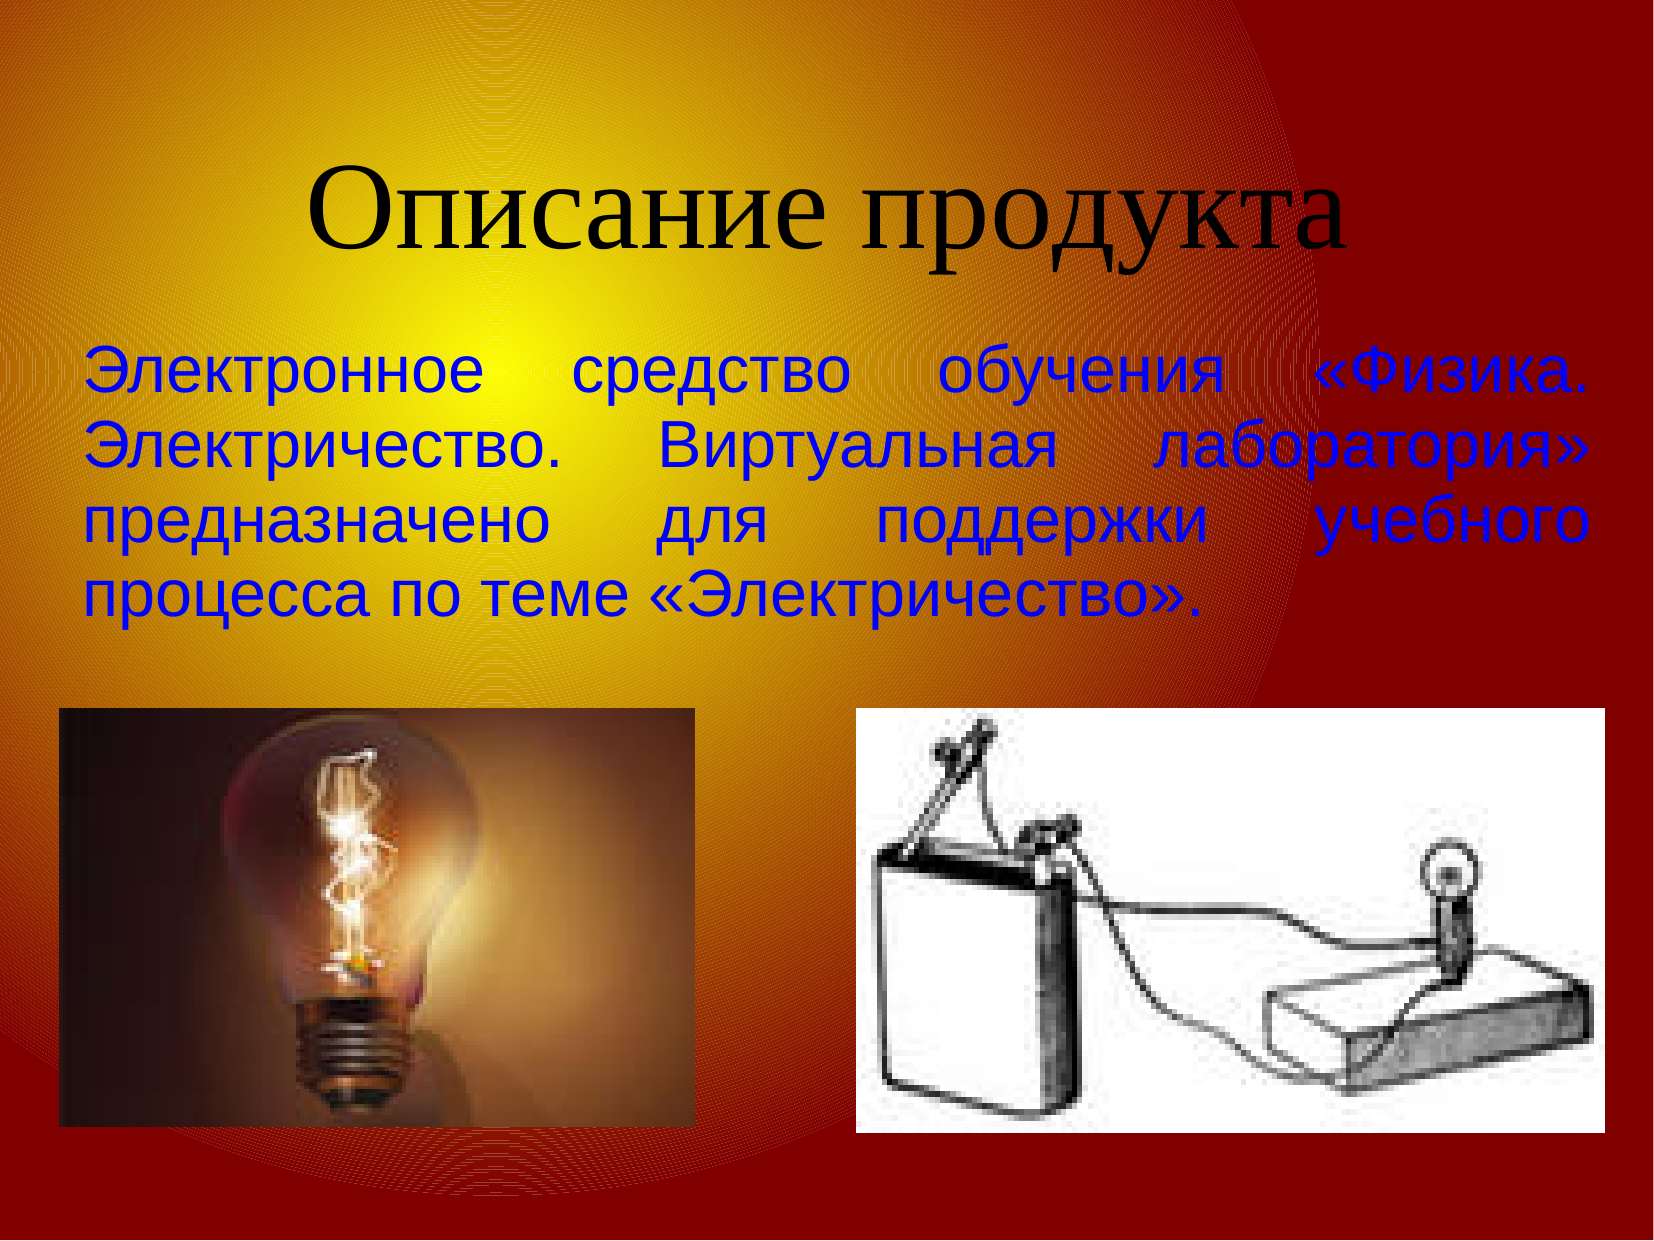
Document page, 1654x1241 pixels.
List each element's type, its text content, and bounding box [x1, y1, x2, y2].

picture [59, 708, 695, 1127]
text_box Электронное средство обучения «Физика. Электричество. Виртуальная лаборатория» предназначено для поддержки учебного процесса по теме «Электричество». [67, 324, 1608, 852]
picture [856, 708, 1605, 1133]
title Описание продукта [121, 137, 1534, 276]
